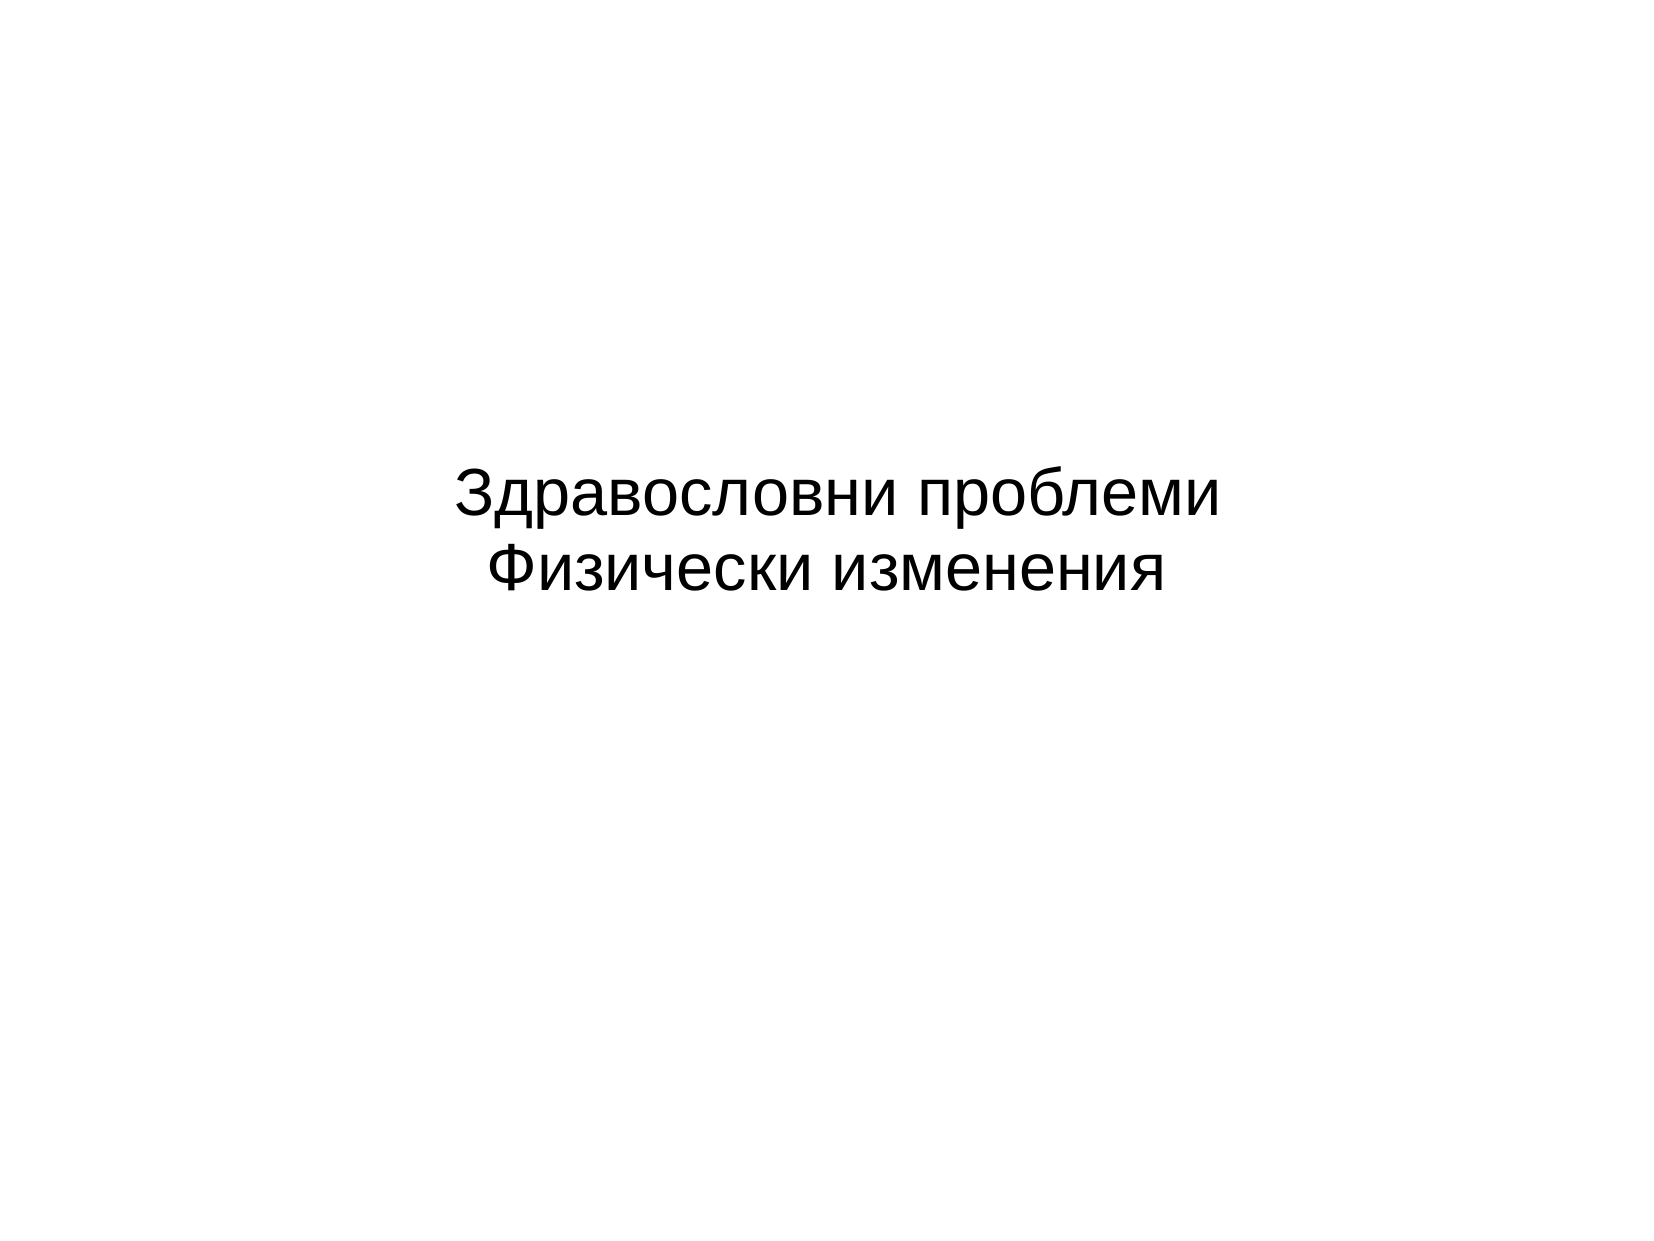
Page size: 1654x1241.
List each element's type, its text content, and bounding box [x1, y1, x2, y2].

subtitle Здравословни проблеми Физически изменения [82, 49, 1571, 1010]
